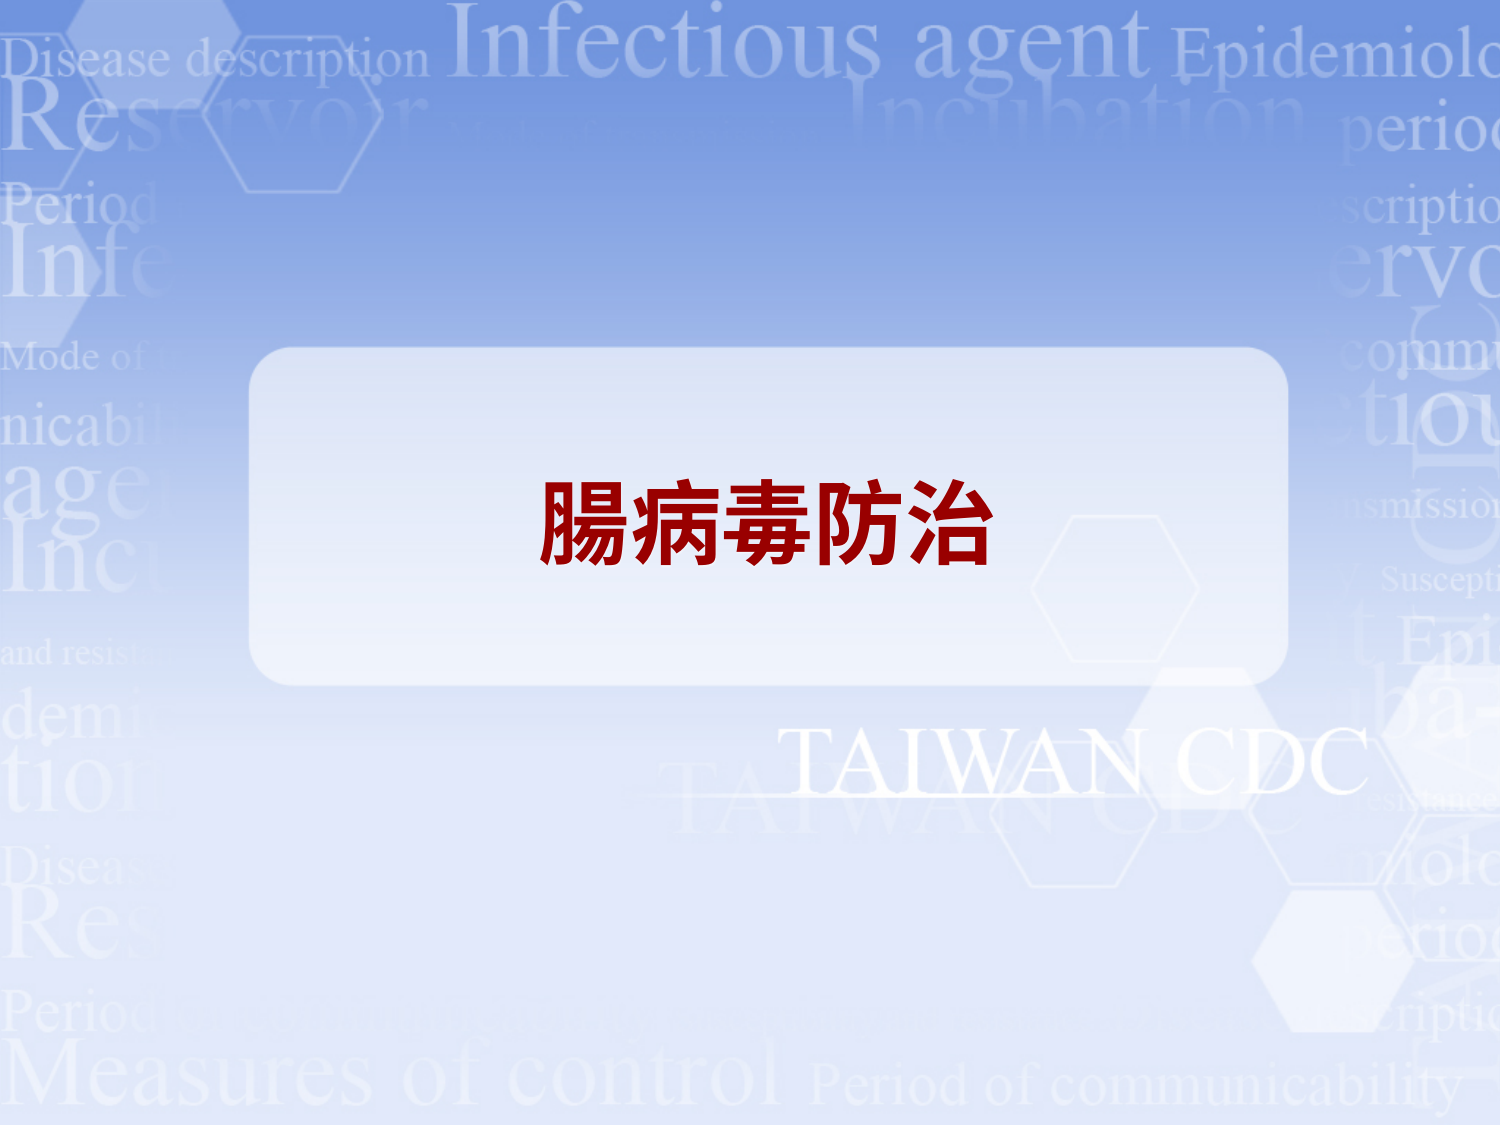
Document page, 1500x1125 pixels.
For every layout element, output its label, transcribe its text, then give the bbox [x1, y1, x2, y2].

title 腸病毒防治 [265, 361, 1270, 680]
